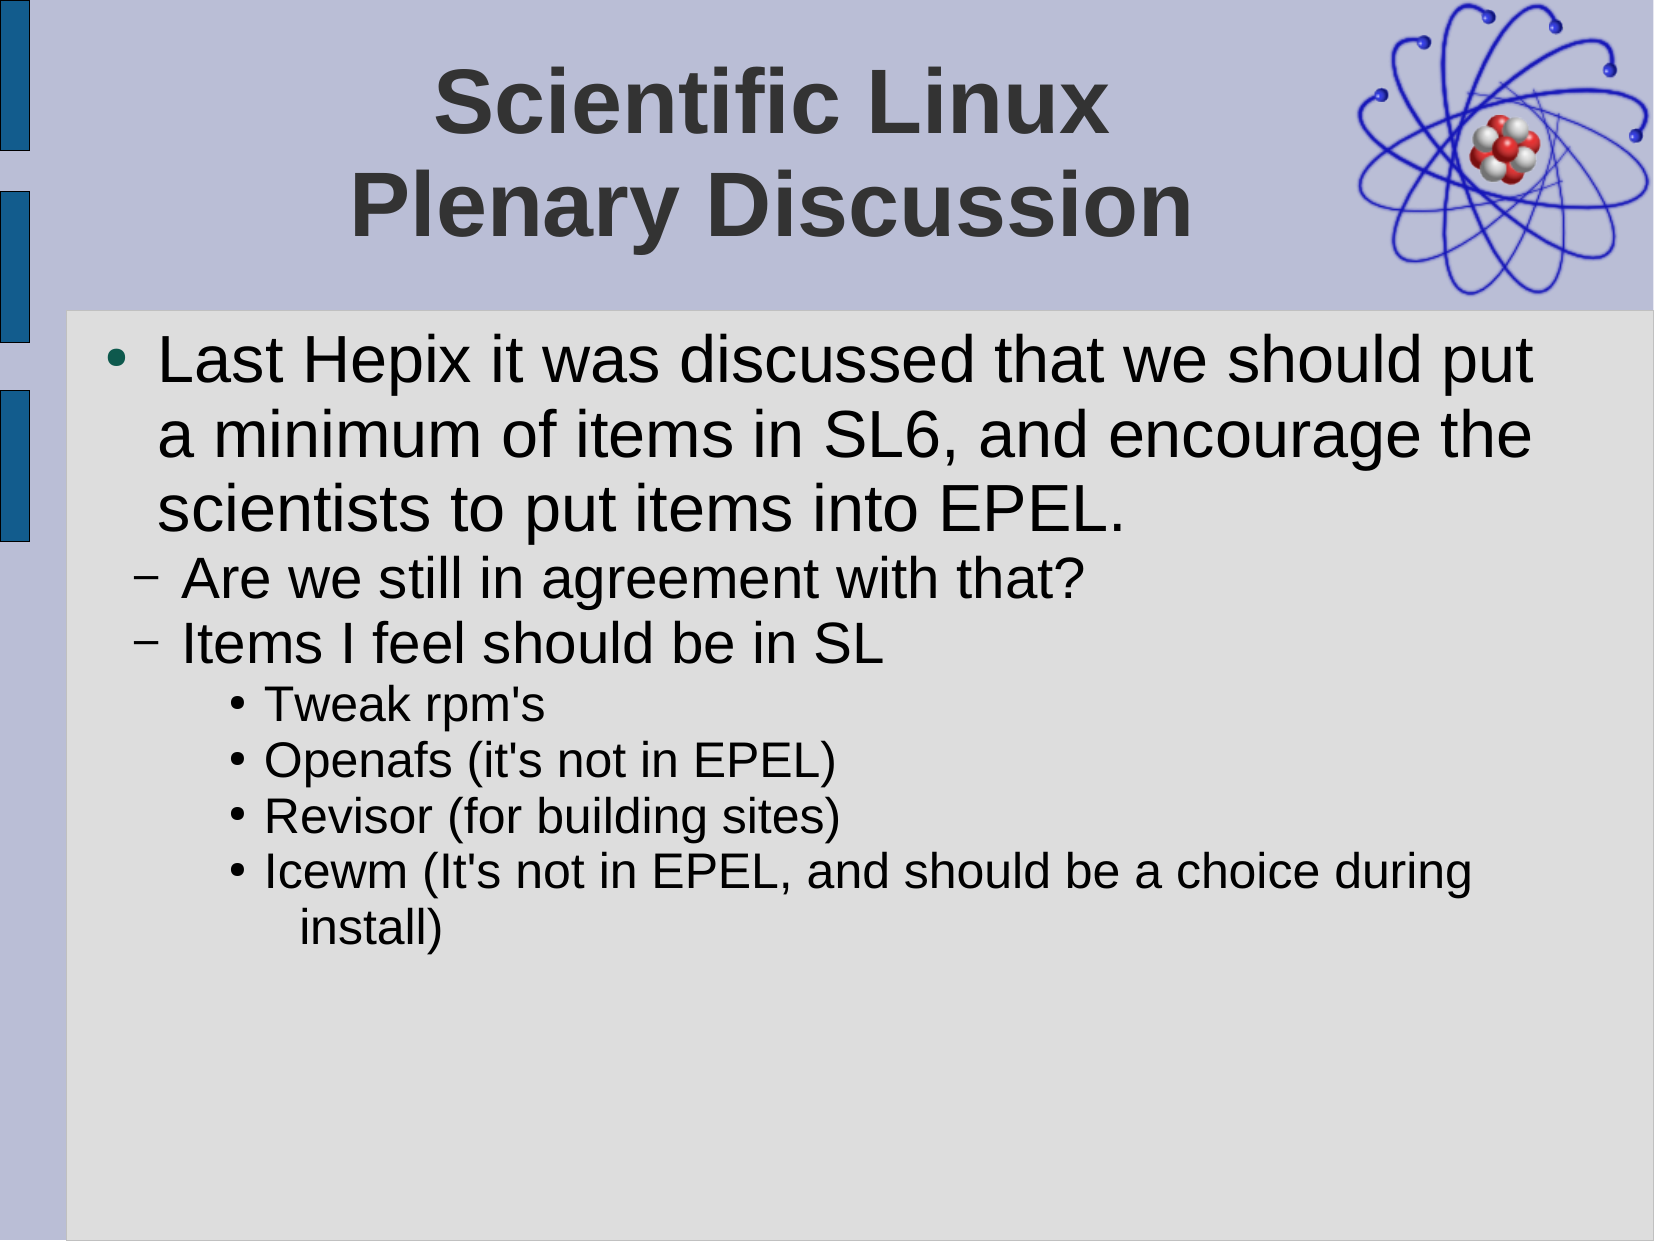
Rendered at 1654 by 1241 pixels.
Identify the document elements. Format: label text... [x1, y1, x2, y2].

list Last Hepix it was discussed that we should put a minimum of items in SL6, and encourage the scientists to put items into EPEL. Are we still in agreement with that? Items I feel should be in SL Tweak rpm's Openafs (it's not in EPEL) Revisor (for building sites) Icewm (It's not in EPEL, and should be a choice during install) [86, 321, 1576, 1045]
picture [1353, 0, 1654, 301]
title Scientific Linux Plenary Discussion [82, 49, 1353, 257]
